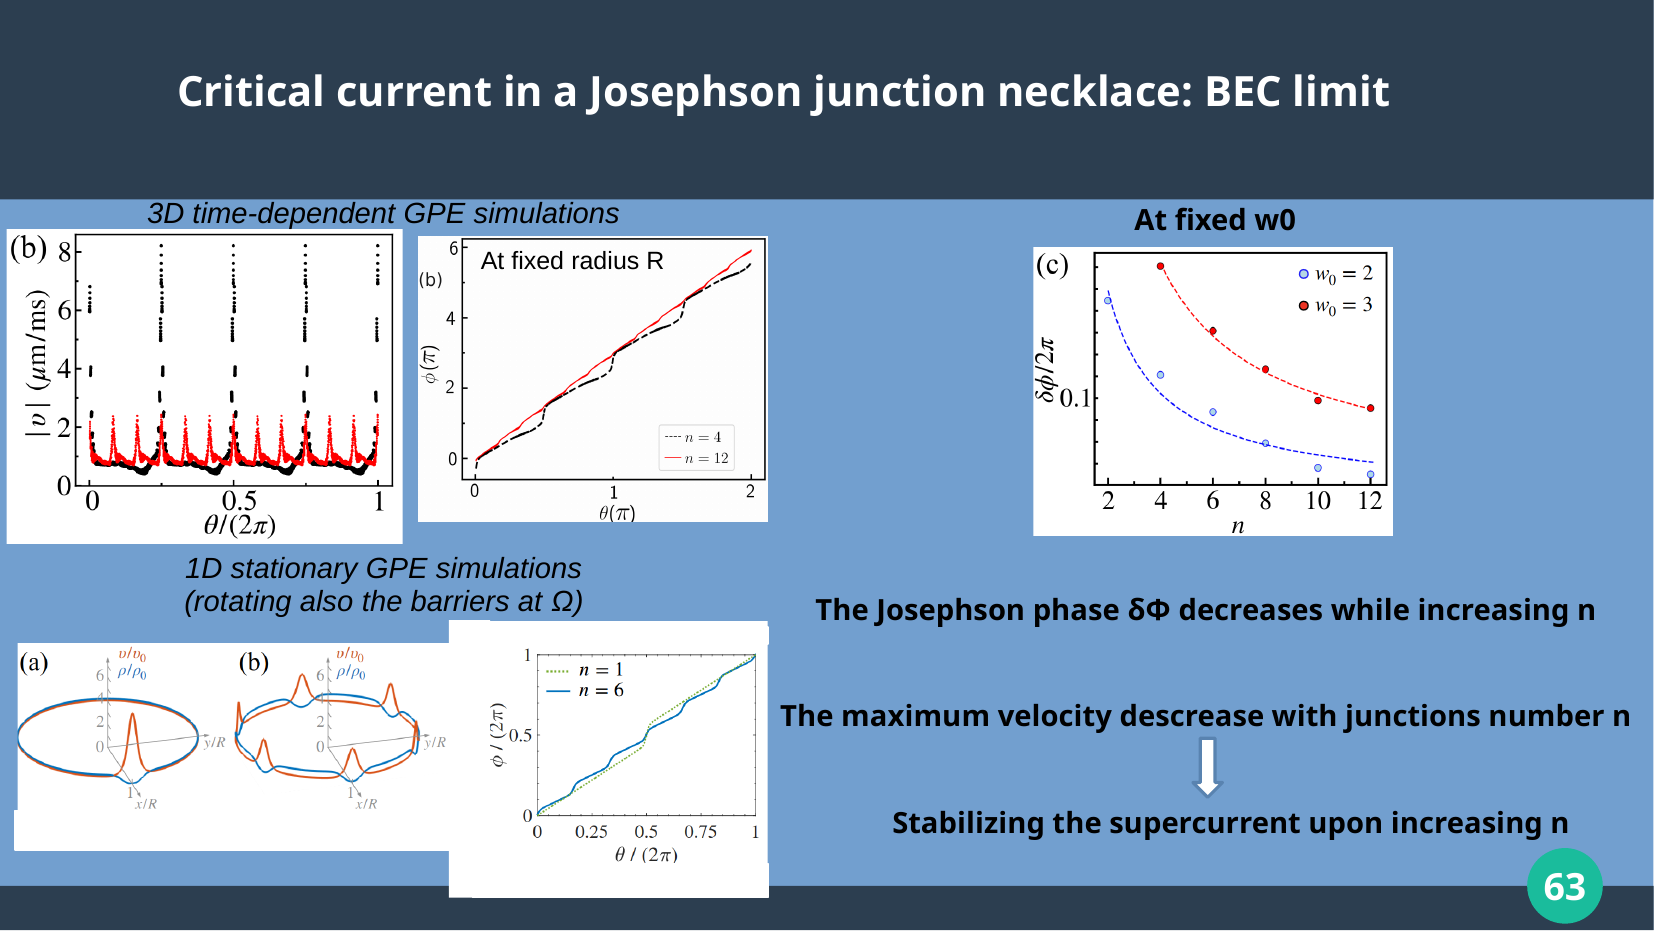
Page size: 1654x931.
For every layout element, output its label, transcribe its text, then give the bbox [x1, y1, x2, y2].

picture [491, 644, 768, 863]
picture [418, 236, 768, 522]
text_box [14, 620, 768, 898]
title Critical current in a Josephson junction necklace: BEC limit [177, 31, 1424, 150]
text_box Stabilizing the supercurrent upon increasing n [877, 767, 1654, 876]
picture [491, 621, 768, 626]
text_box At fixed radius R [454, 237, 691, 285]
text_box [1200, 738, 1216, 767]
text_box 1D stationary GPE simulations (rotating also the barriers at Ω) [59, 549, 709, 622]
text_box The Josephson phase δΦ decreases while increasing n [800, 555, 1619, 661]
picture [1033, 247, 1393, 538]
picture [17, 643, 448, 810]
text_box The maximum velocity descrease with junctions number n [765, 661, 1648, 770]
text_box 3D time-dependent GPE simulations [59, 177, 709, 249]
picture [6, 229, 403, 544]
text_box At fixed w0 [1119, 165, 1323, 247]
